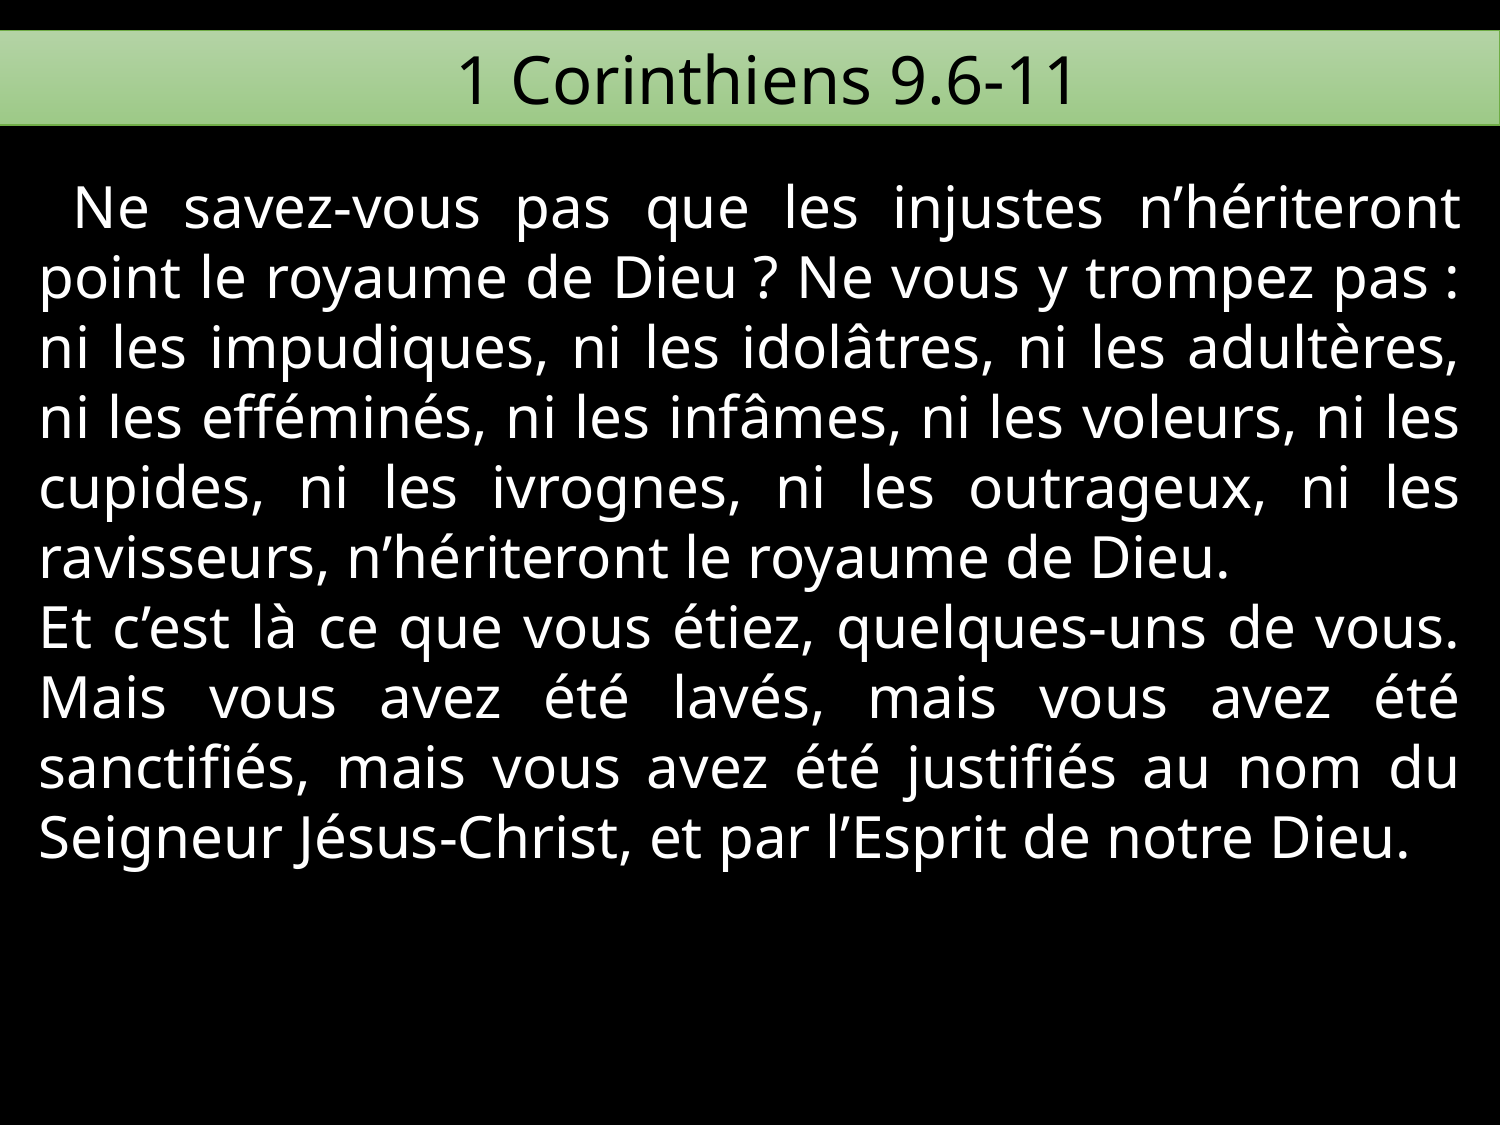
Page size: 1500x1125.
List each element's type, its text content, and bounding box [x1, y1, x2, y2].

text_box 1 Corinthiens 9.6-11 [0, 30, 1500, 126]
text_box Ne savez-vous pas que les injustes n’hériteront point le royaume de Dieu ? Ne vous y trompez pas : ni les impudiques, ni les idolâtres, ni les adultères, ni les efféminés, ni les infâmes, ni les voleurs, ni les cupides, ni les ivrognes, ni les outrageux, ni les ravisseurs, n’hériteront le royaume de Dieu. Et c’est là ce que vous étiez, quelques-uns de vous. Mais vous avez été lavés, mais vous avez été sanctifiés, mais vous avez été justifiés au nom du Seigneur Jésus-Christ, et par l’Esprit de notre Dieu. [24, 162, 1476, 878]
